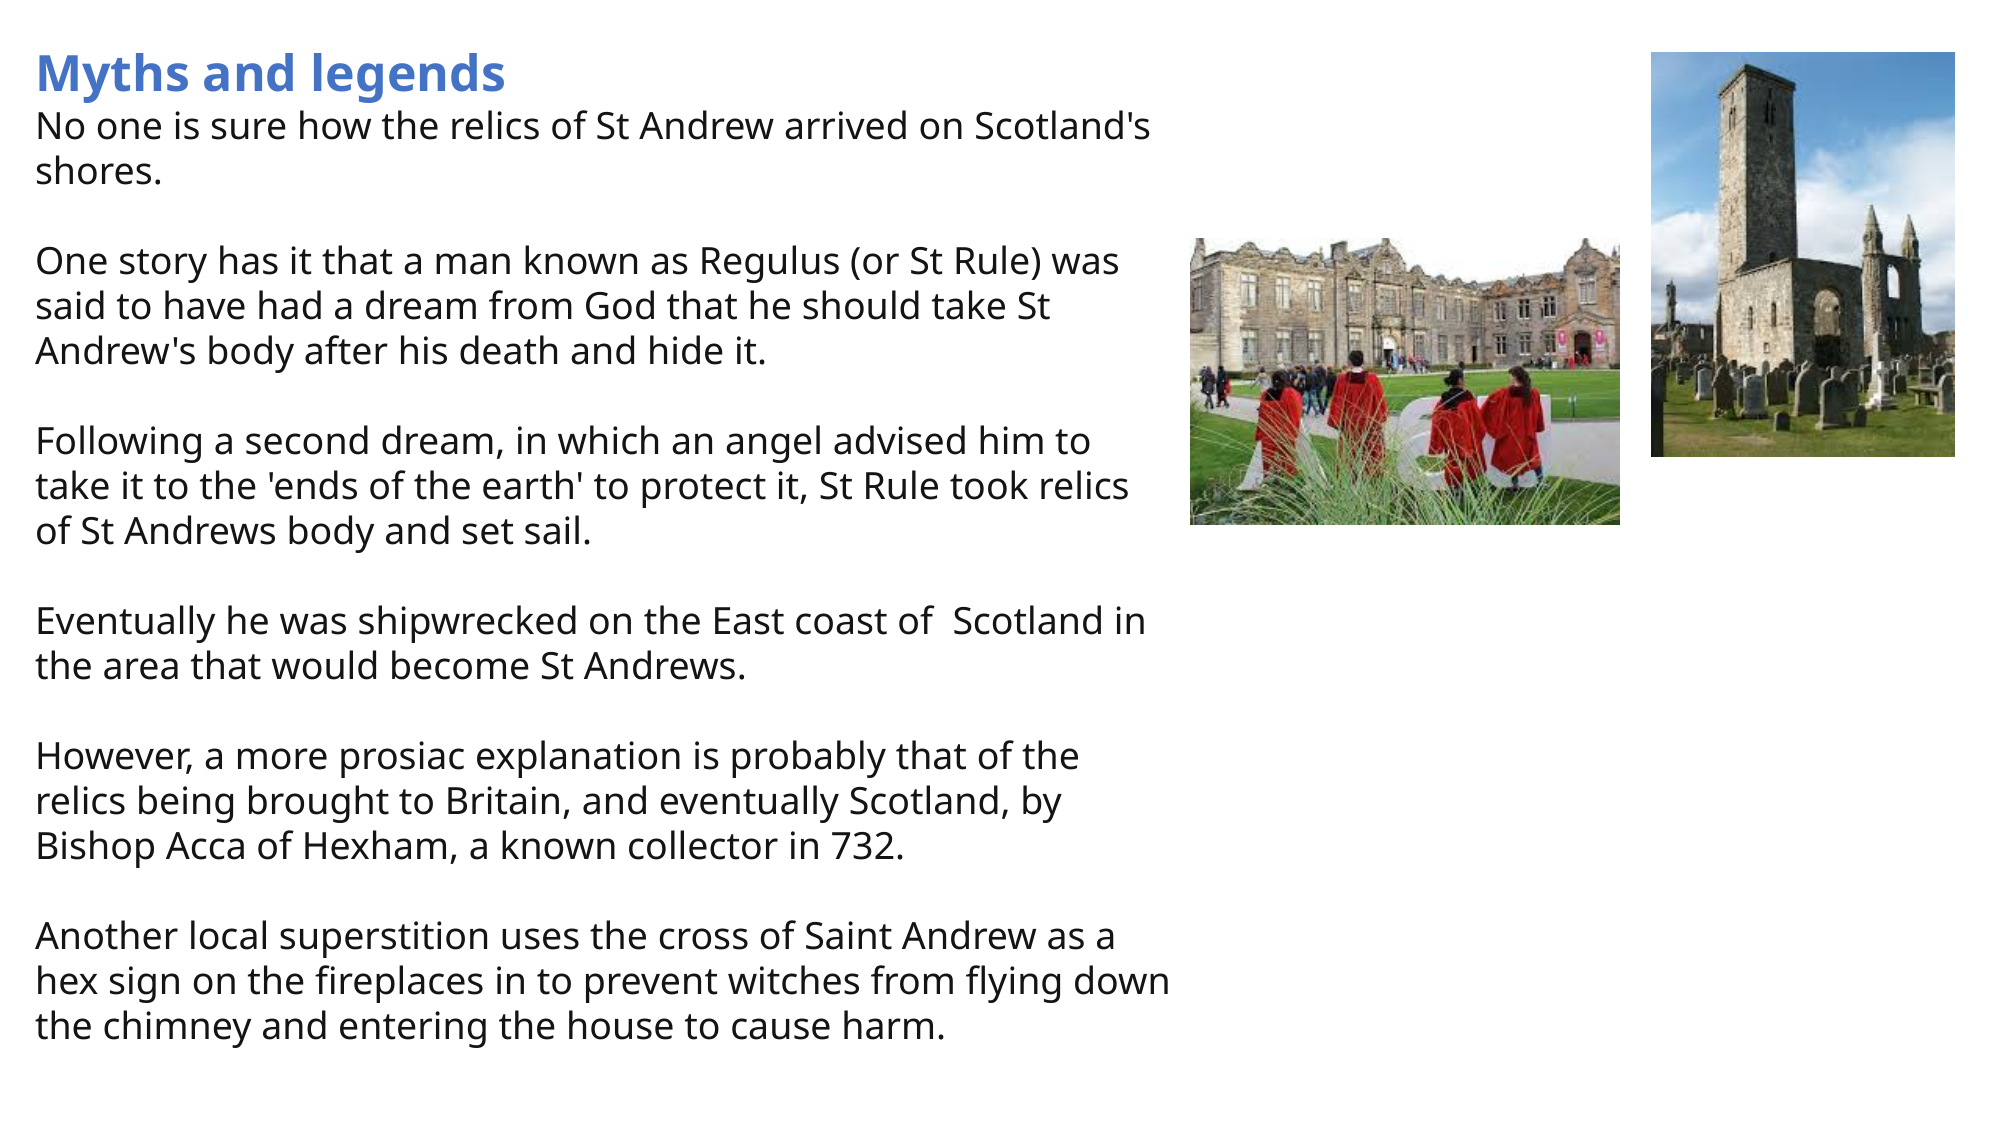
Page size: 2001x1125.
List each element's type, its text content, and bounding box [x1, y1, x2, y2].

picture [1190, 238, 1620, 525]
picture [1651, 52, 1955, 458]
text_box Myths and legends No one is sure how the relics of St Andrew arrived on Scotland's shores. One story has it that a man known as Regulus (or St Rule) was said to have had a dream from God that he should take St Andrew's body after his death and hide it. Following a second dream, in which an angel advised him to take it to the 'ends of the earth' to protect it, St Rule took relics of St Andrews body and set sail. Eventually he was shipwrecked on the East coast of Scotland in the area that would become St Andrews. However, a more prosiac explanation is probably that of the relics being brought to Britain, and eventually Scotland, by Bishop Acca of Hexham, a known collector in 732. Another local superstition uses the cross of Saint Andrew as a hex sign on the fireplaces in to prevent witches from flying down the chimney and entering the house to cause harm. [20, 34, 1191, 1125]
